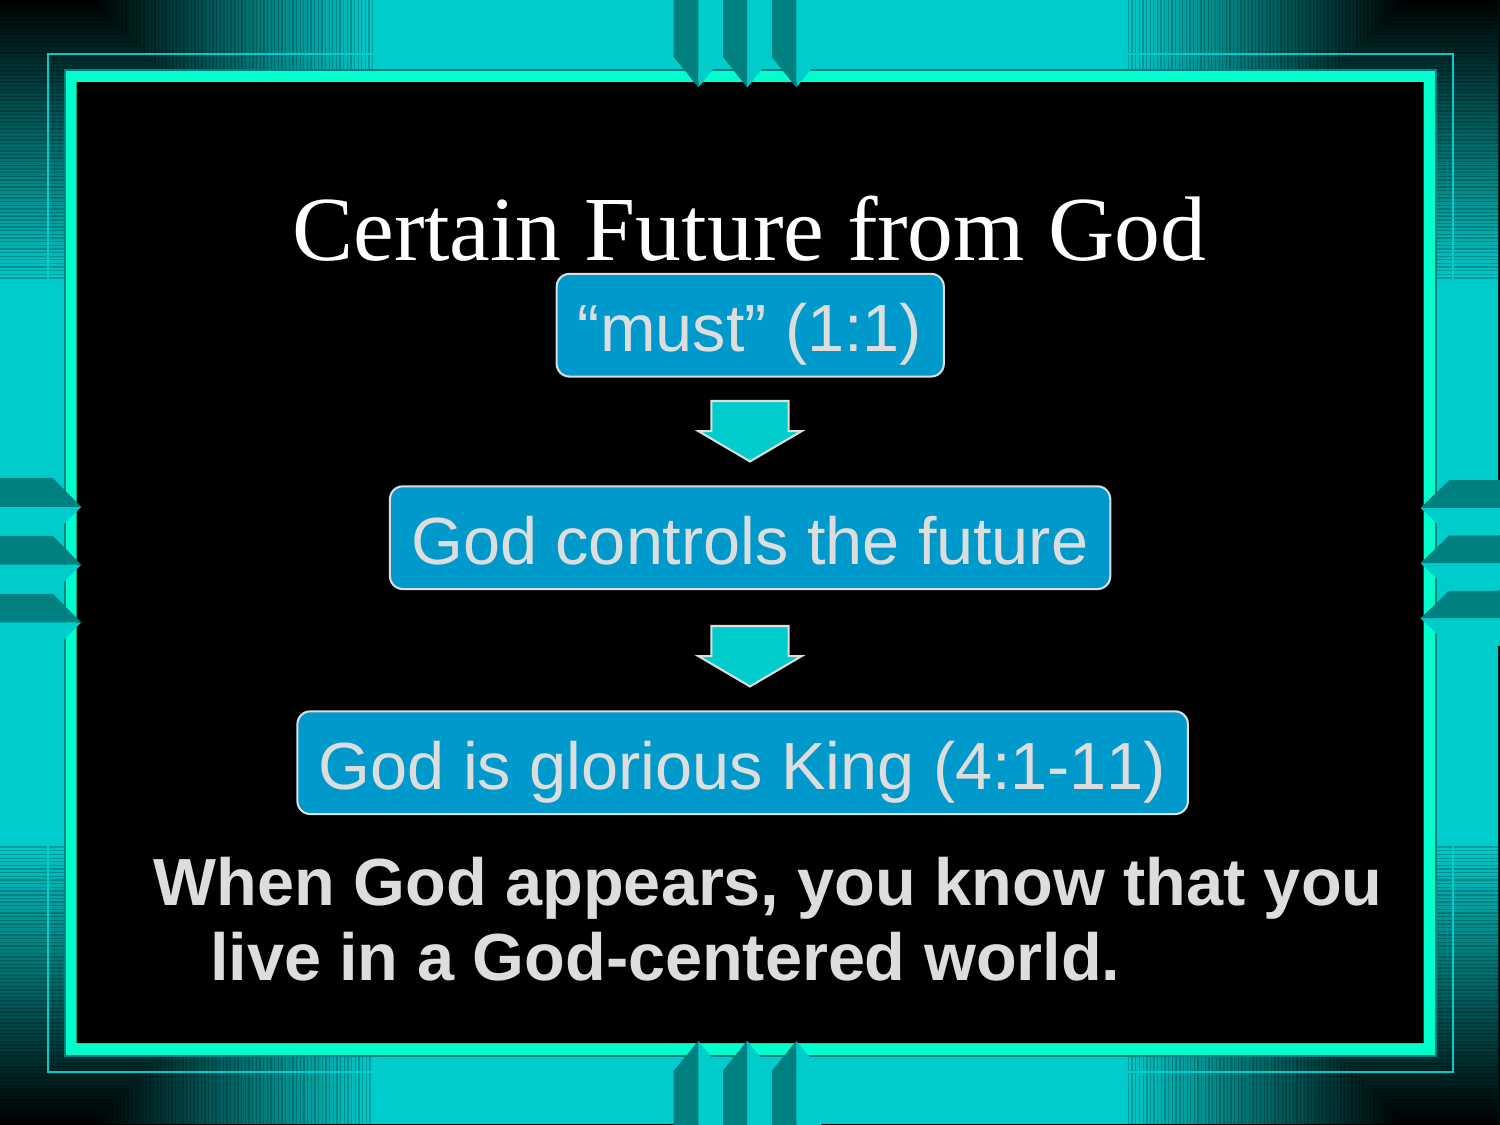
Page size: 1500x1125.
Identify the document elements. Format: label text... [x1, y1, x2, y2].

text_box God is glorious King (4:1-11) [297, 711, 1188, 815]
text_box [698, 400, 802, 462]
text_box [698, 625, 802, 687]
list When God appears, you know that you live in a God-centered world. [138, 837, 1414, 1003]
text_box “must” (1:1) [556, 273, 944, 377]
text_box God controls the future [389, 486, 1111, 590]
title Certain Future from God [112, 99, 1388, 288]
